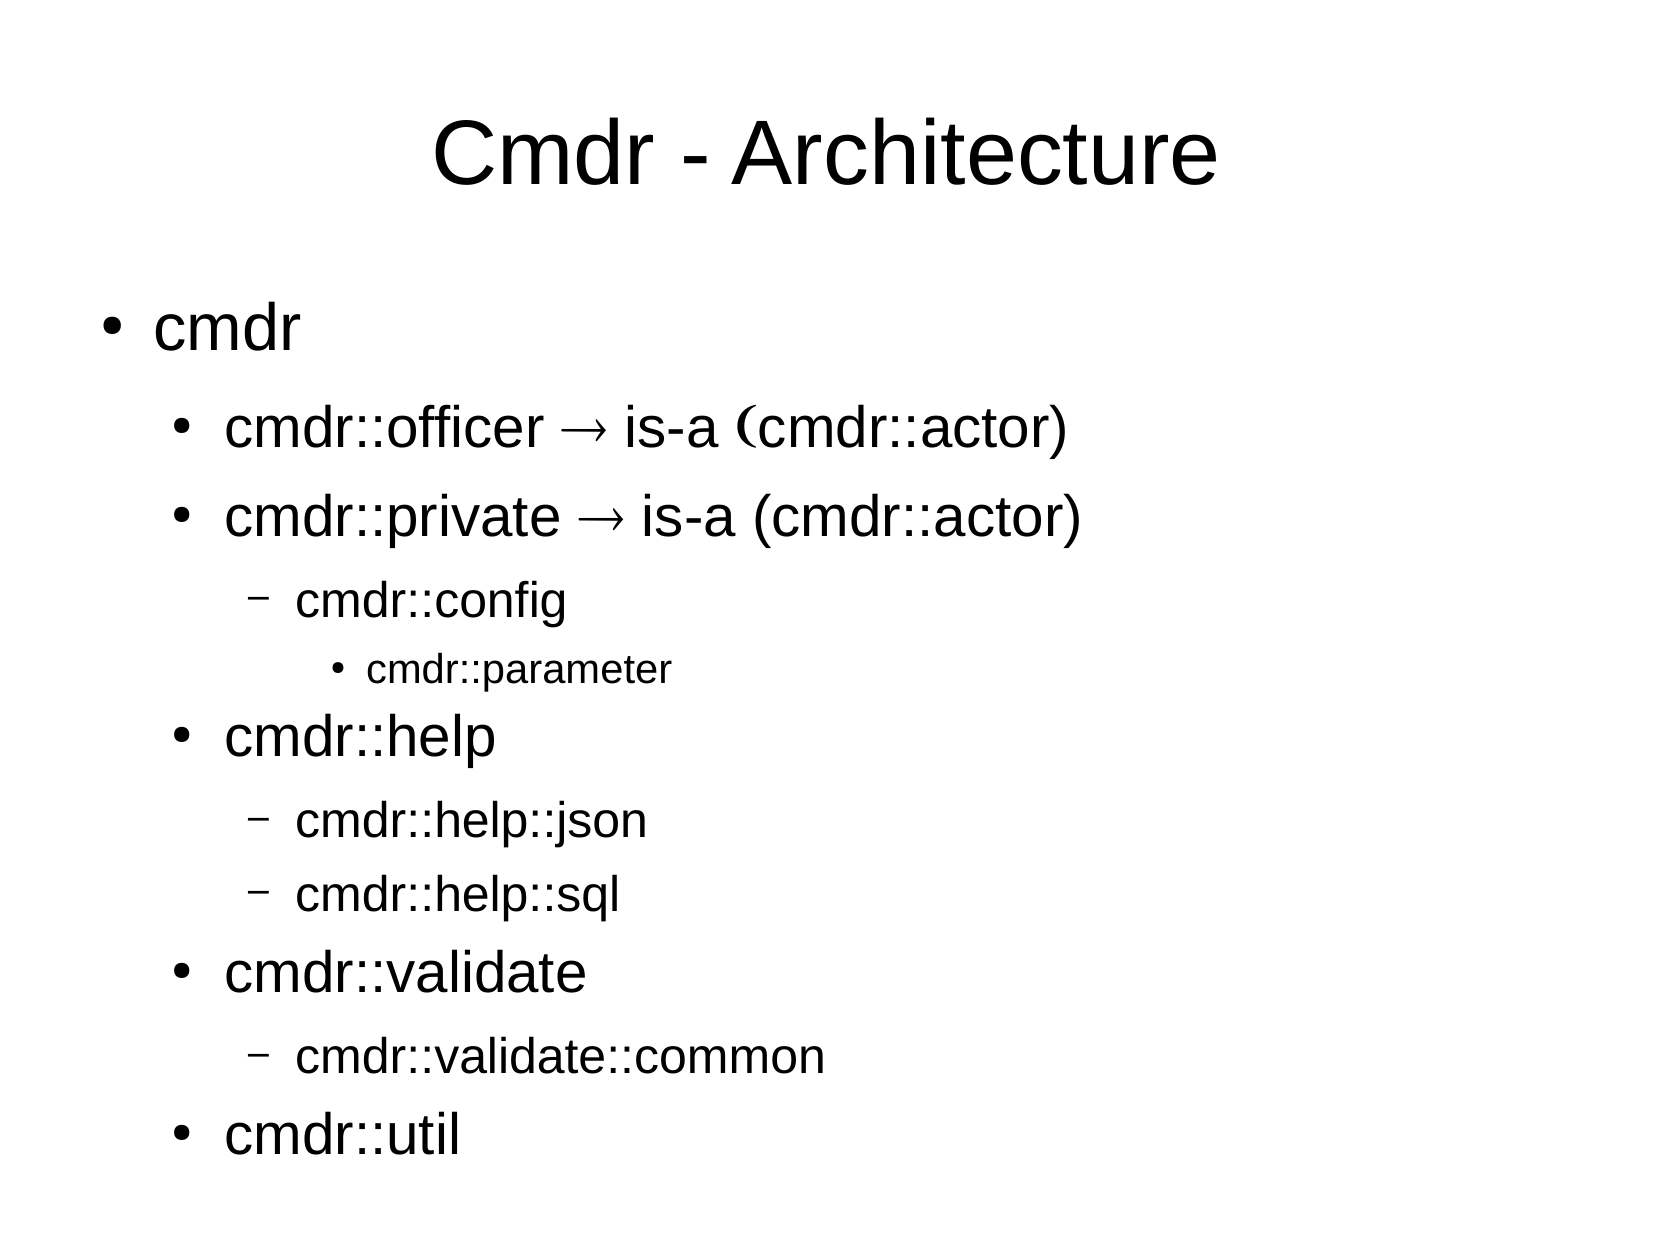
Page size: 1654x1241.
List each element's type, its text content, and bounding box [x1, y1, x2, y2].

list cmdr cmdr::officer ® is-a (cmdr::actor) cmdr::private ® is-a (cmdr::actor) cmdr::config cmdr::parameter cmdr::help cmdr::help::json cmdr::help::sql cmdr::validate cmdr::validate::common cmdr::util [82, 290, 1571, 1189]
title Cmdr - Architecture [82, 56, 1571, 250]
